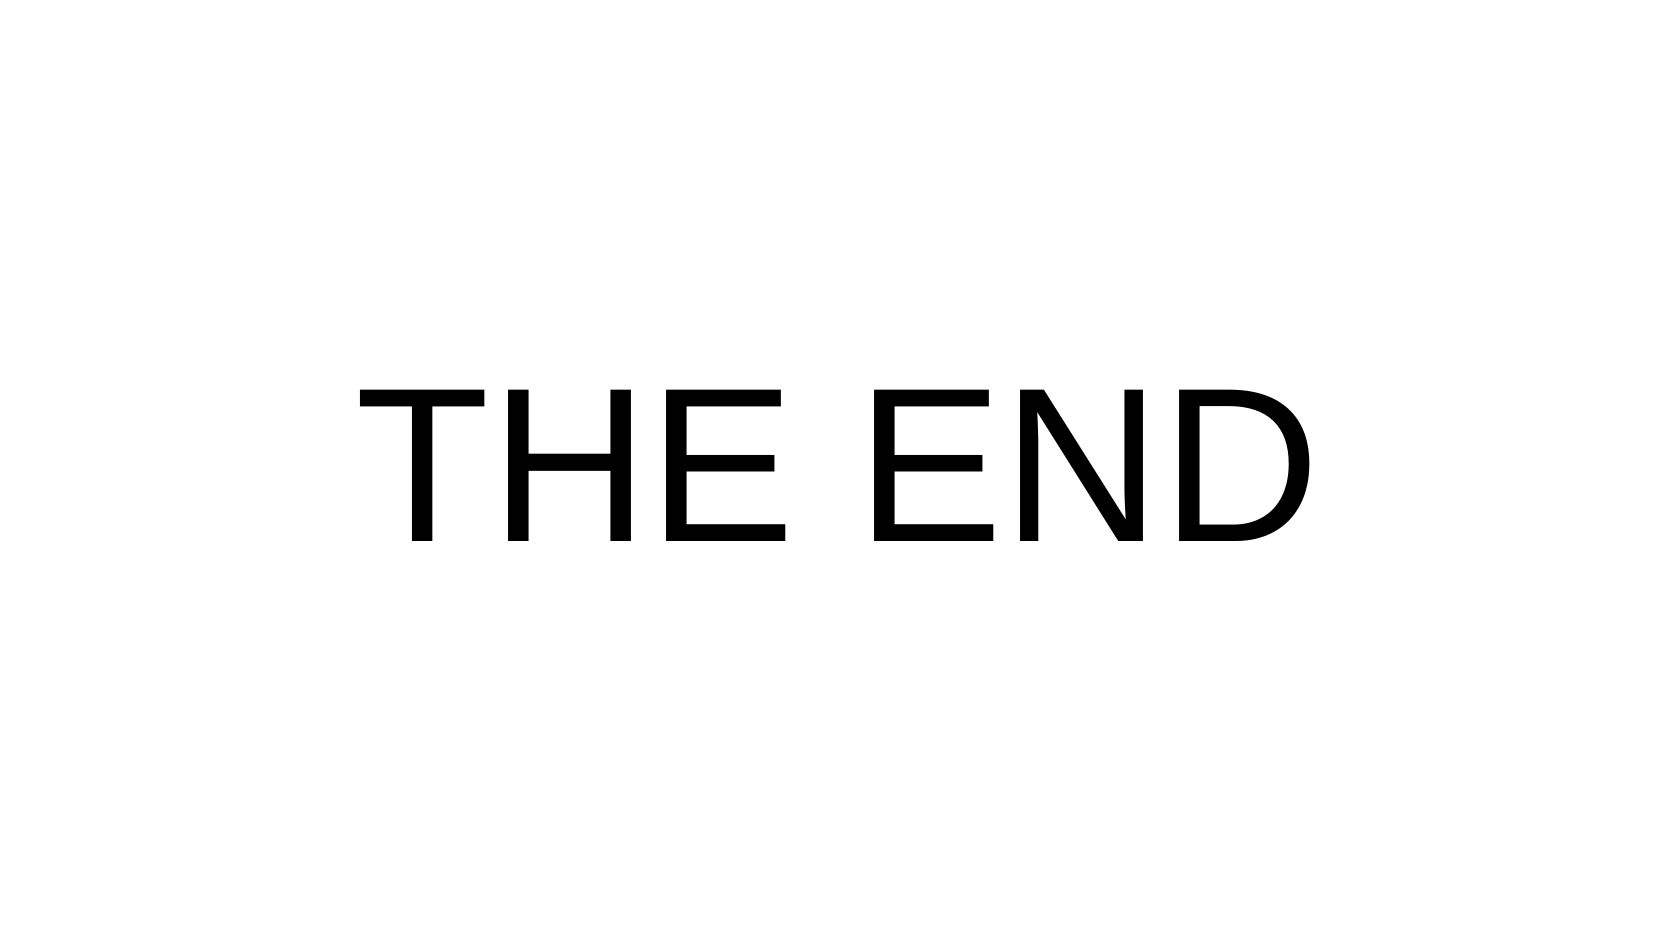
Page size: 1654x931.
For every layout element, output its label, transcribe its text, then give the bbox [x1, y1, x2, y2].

title THE END [94, 342, 1583, 589]
